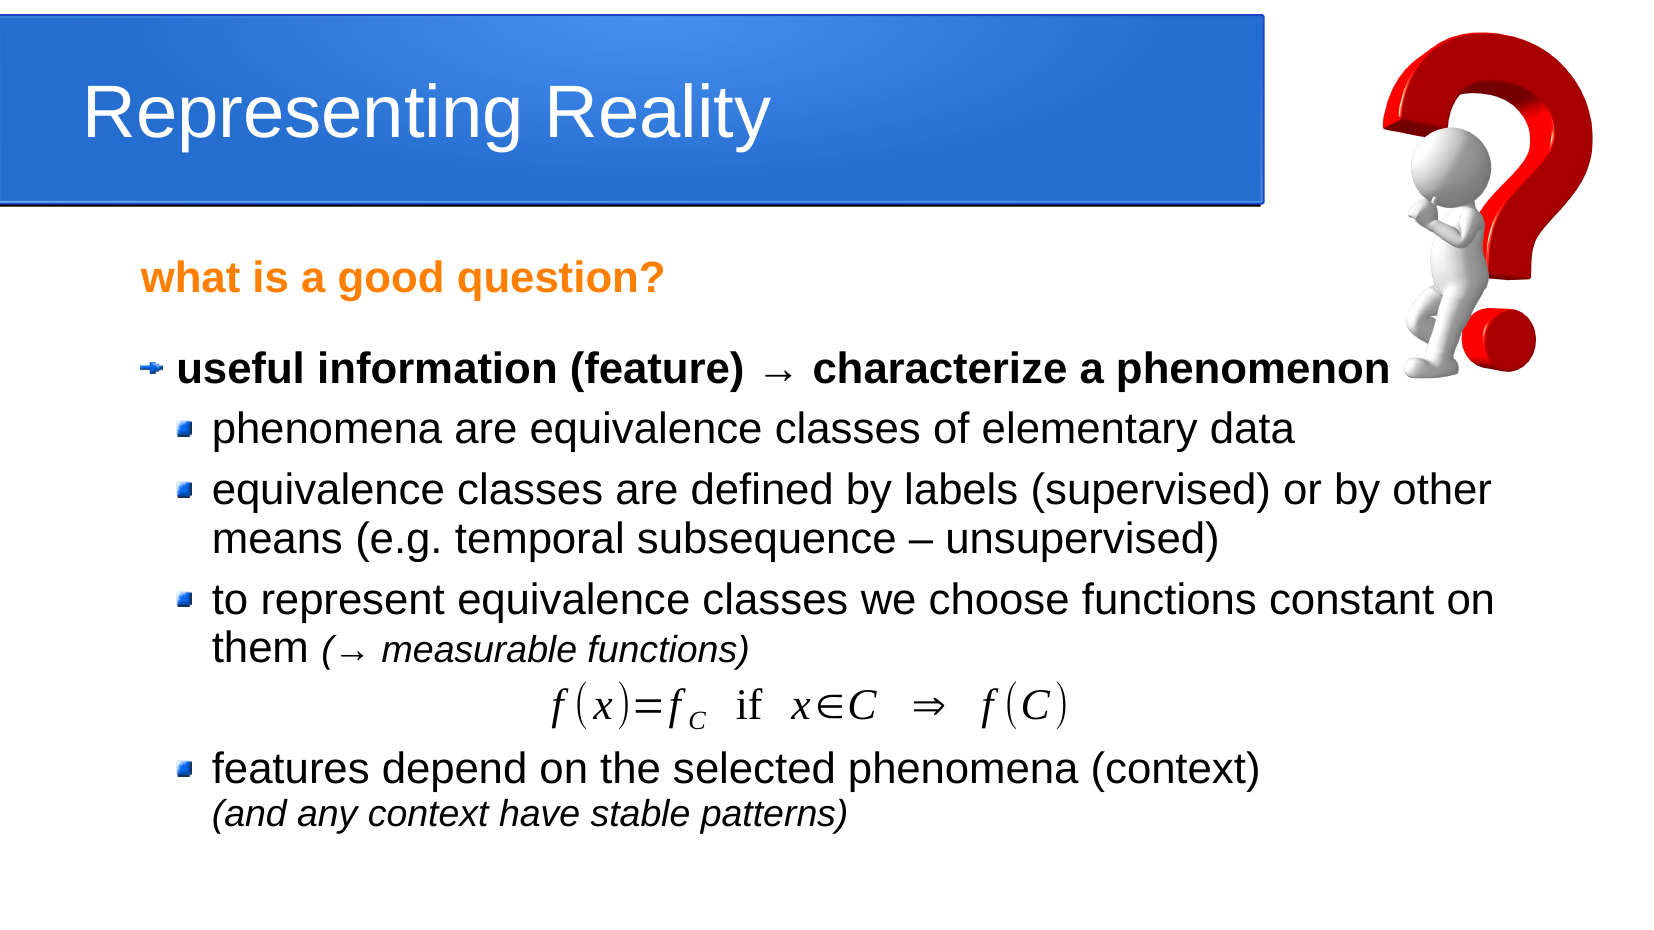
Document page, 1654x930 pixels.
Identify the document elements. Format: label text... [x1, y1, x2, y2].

title Representing Reality [82, 35, 1234, 189]
text_box what is a good question? useful information (feature) → characterize a phenomenon phenomena are equivalence classes of elementary data equivalence classes are defined by labels (supervised) or by other means (e.g. temporal subsequence – unsupervised) to represent equivalence classes we choose functions constant on them (→ measurable functions) features depend on the selected phenomena (context) (and any context have stable patterns) [126, 245, 1592, 912]
chart [549, 679, 1070, 736]
picture [1298, 26, 1653, 384]
